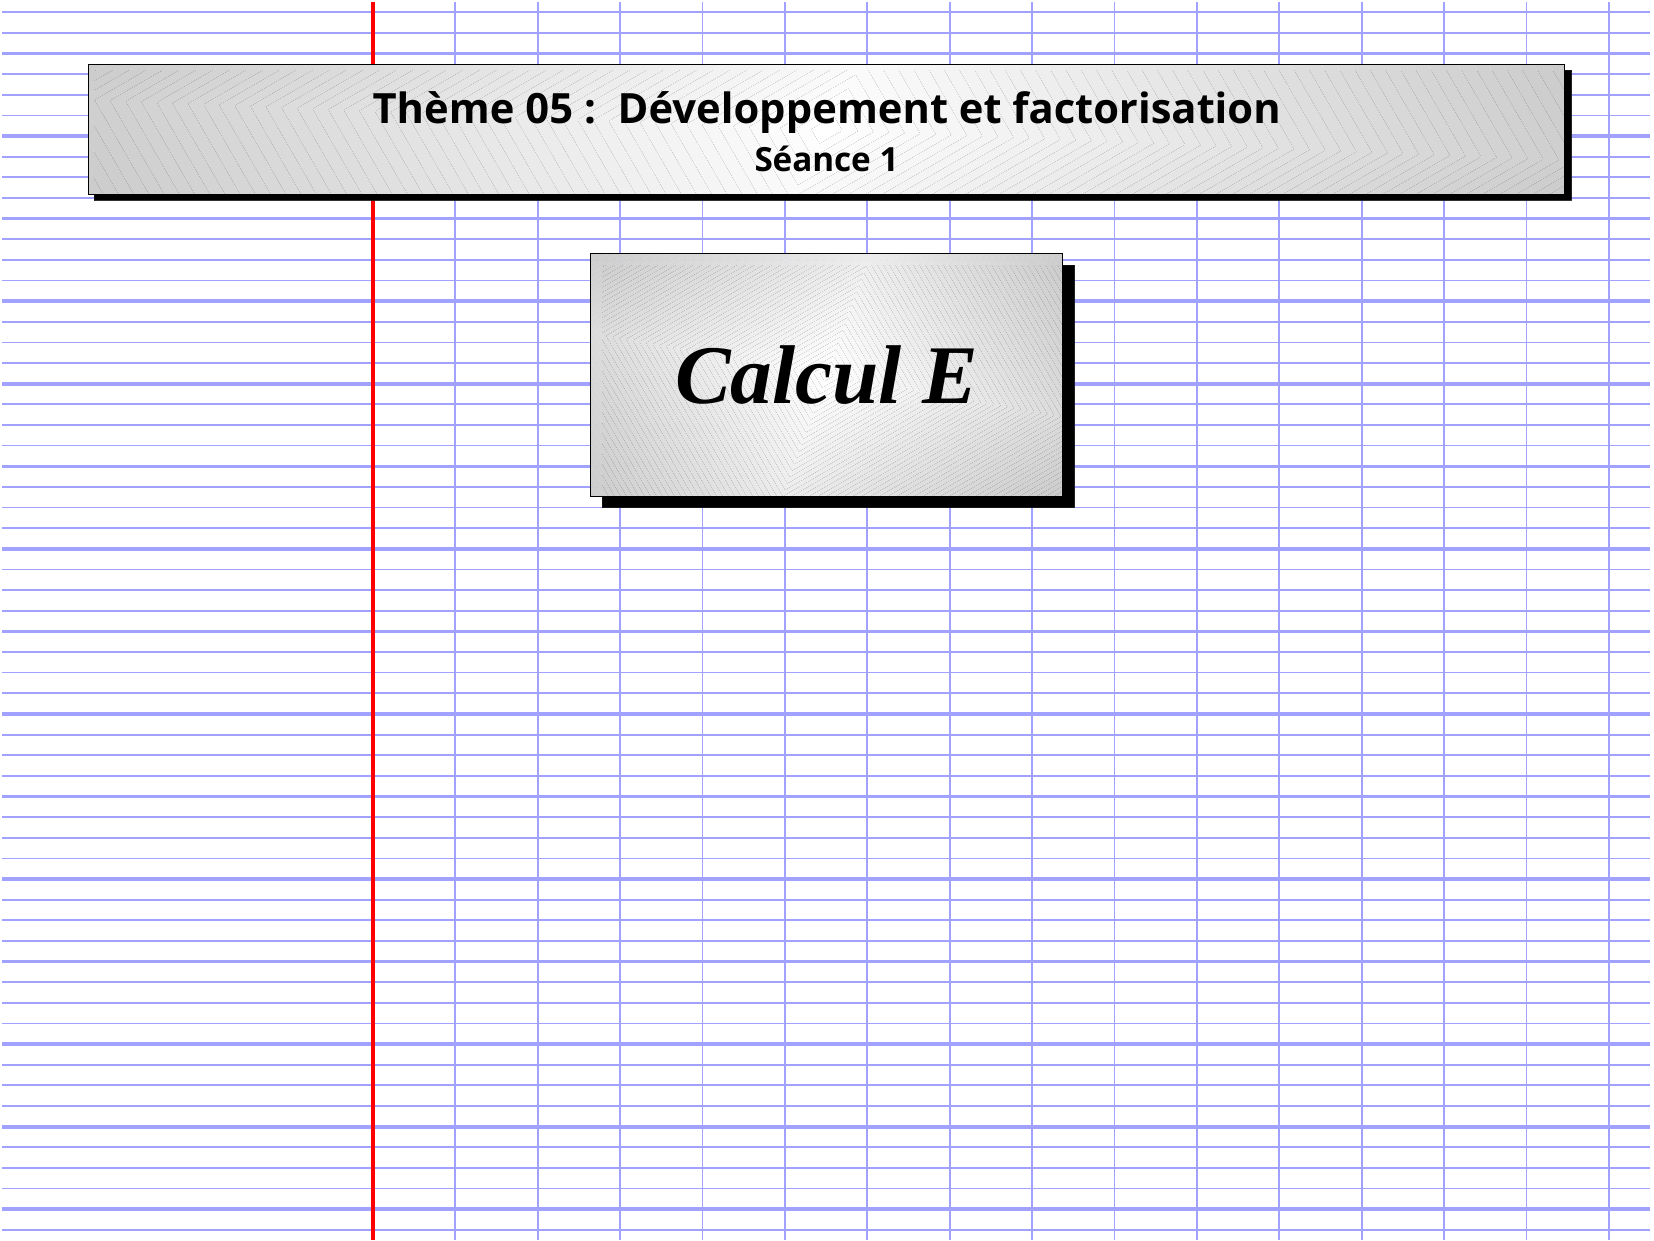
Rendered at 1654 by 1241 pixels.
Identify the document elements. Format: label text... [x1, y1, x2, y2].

picture [0, 0, 1654, 1241]
text_box Thème 05 : Développement et factorisation Séance 1 [88, 64, 1565, 195]
text_box Calcul E [590, 253, 1063, 497]
